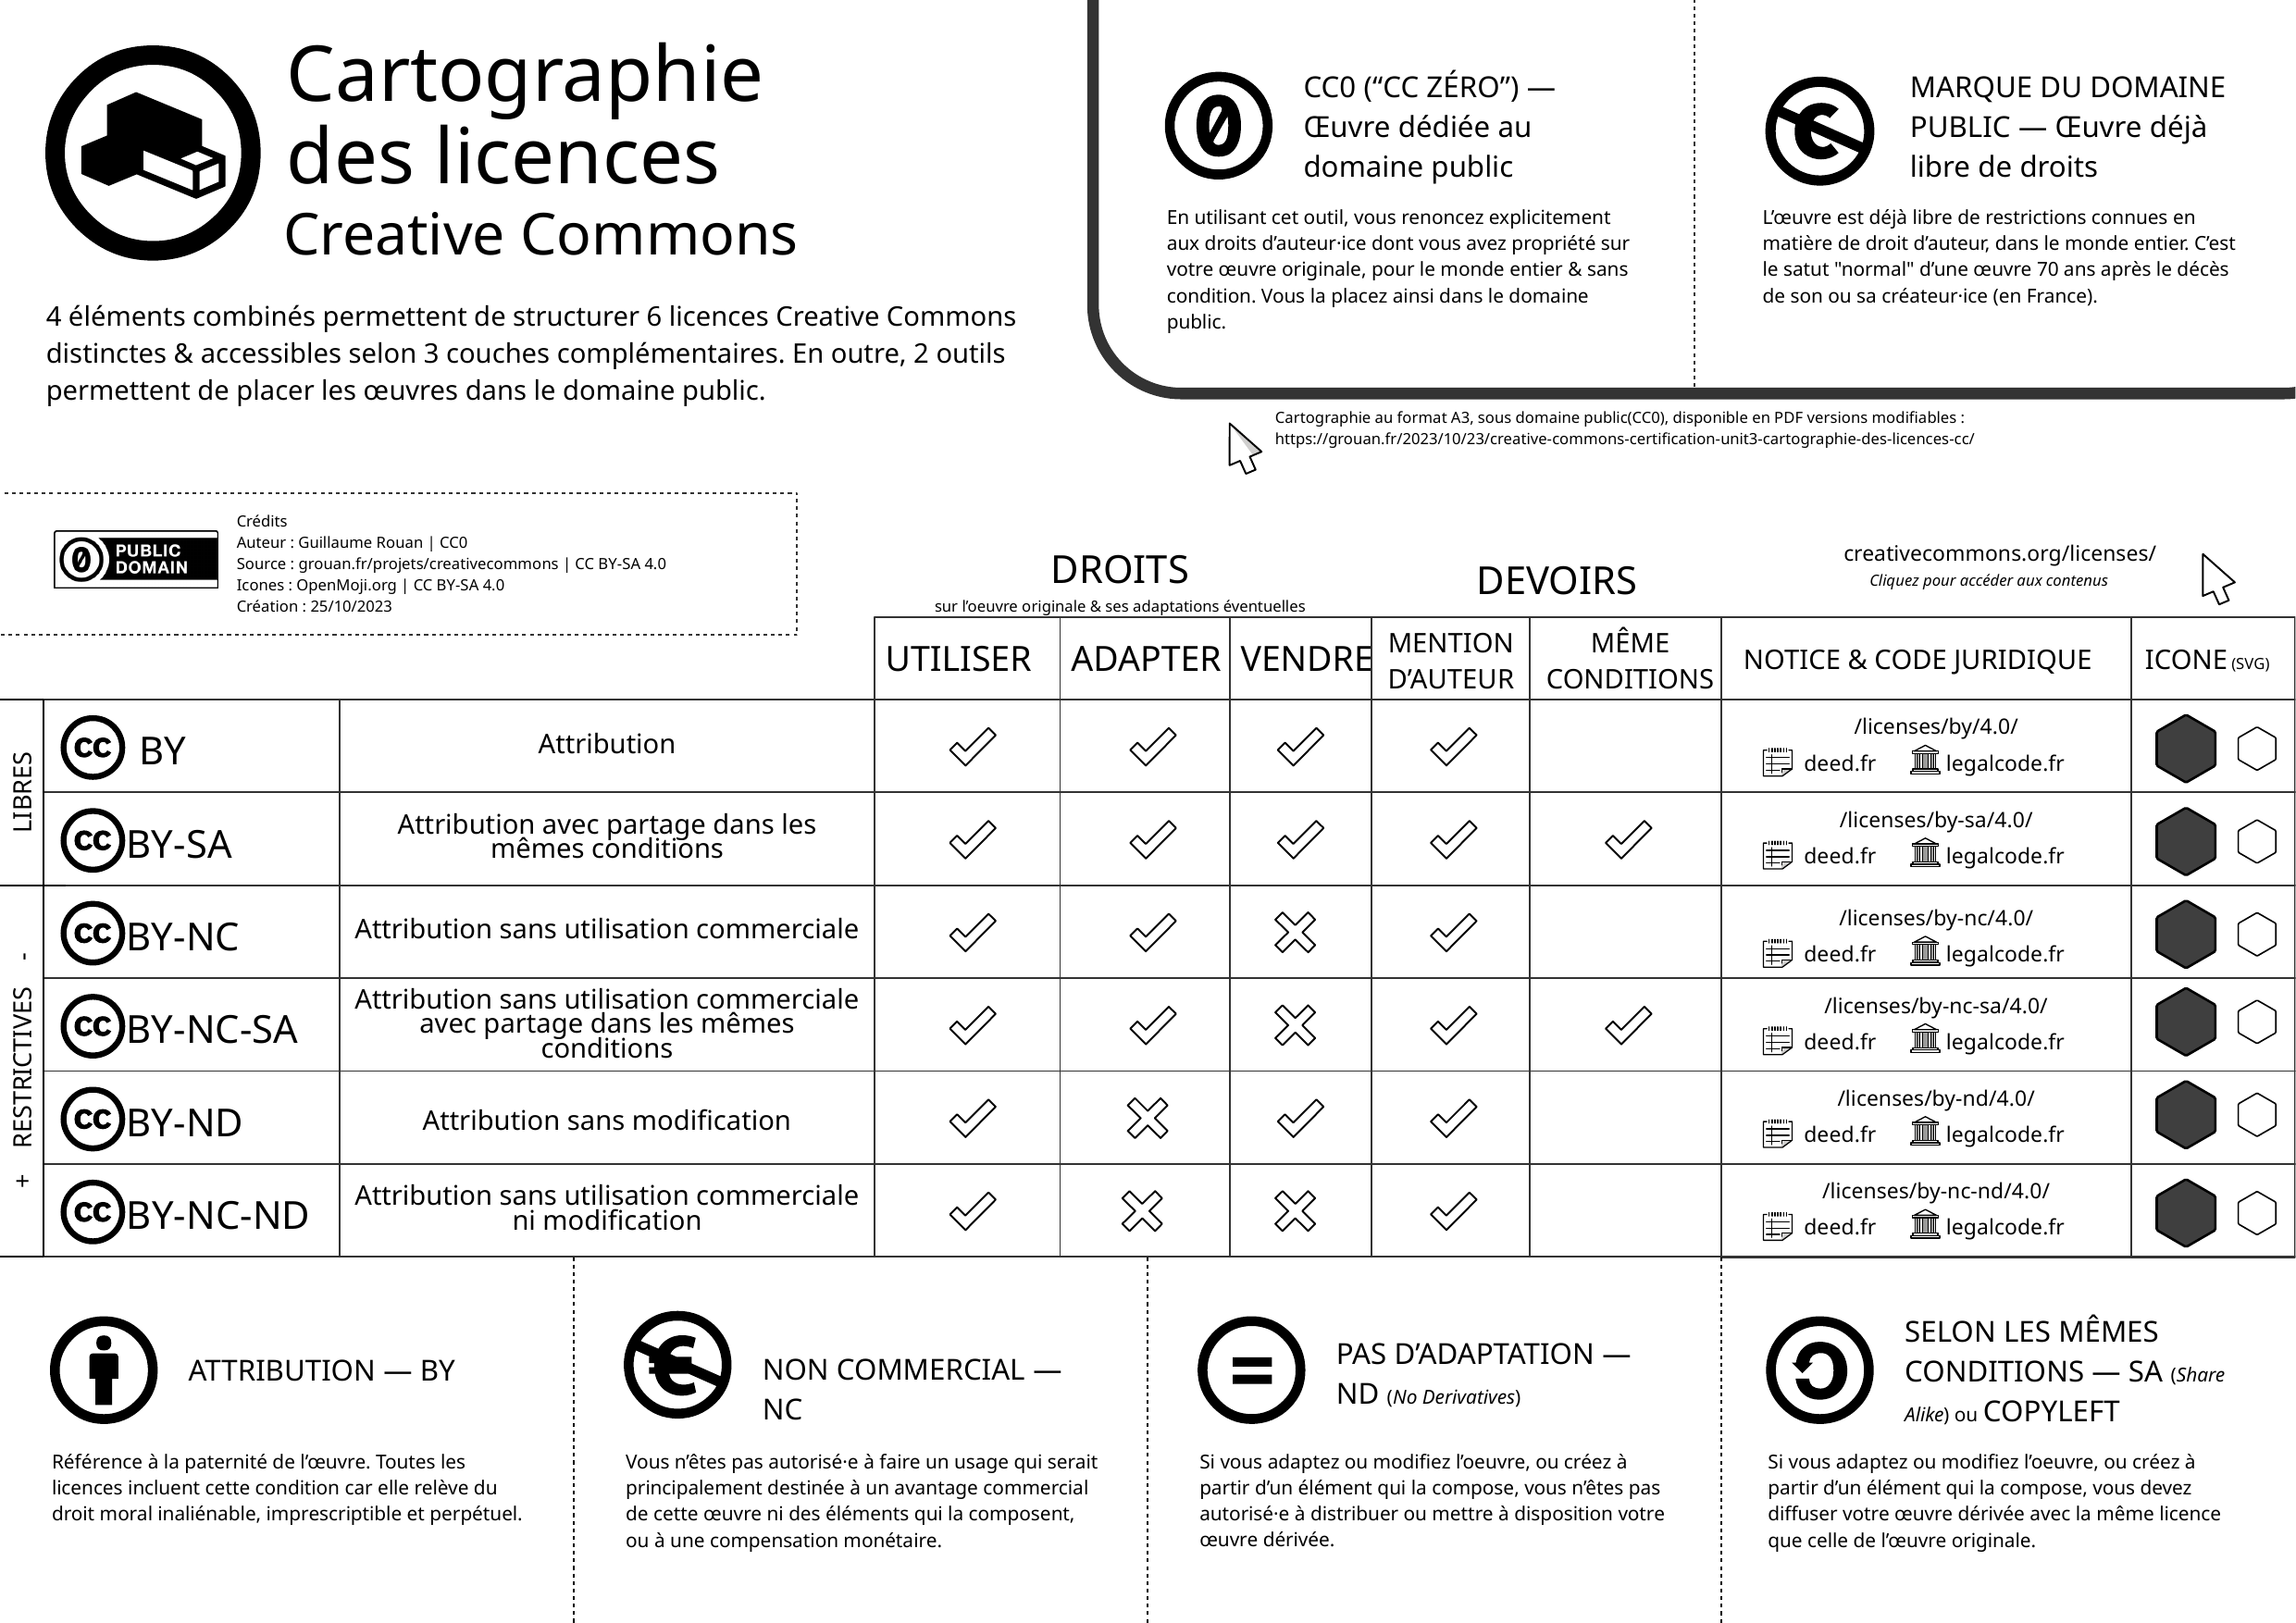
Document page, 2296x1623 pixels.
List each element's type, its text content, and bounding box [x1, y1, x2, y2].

text_box LIBRES [0, 700, 43, 885]
text_box CC BY-SA [55, 809, 267, 874]
picture [1915, 1211, 1932, 1246]
picture [1163, 70, 1273, 180]
text_box deed.fr [1790, 748, 1915, 784]
text_box Si vous adaptez ou modifiez l’oeuvre, ou créez à partir d’un élément qui la compose, vous n’êtes pas autorisé·e à distribuer ou mettre à disposition votre œuvre dérivée. [1185, 1441, 1689, 1581]
text_box legalcode.fr [1932, 834, 2121, 876]
picture [939, 713, 1006, 780]
picture [1915, 840, 1932, 874]
picture [1421, 992, 1487, 1059]
text_box [1279, 399, 2296, 481]
text_box 4 éléments combinés permettent de structurer 6 licences Creative Commons distinctes & accessibles selon 3 couches complémentaires. En outre, 2 outils permettent de placer les œuvres dans le domaine public. [31, 291, 1060, 447]
picture [939, 992, 1006, 1059]
text_box deed.fr [1790, 840, 1915, 876]
picture [1756, 930, 1800, 975]
picture [1756, 1018, 1790, 1062]
picture [1421, 1084, 1487, 1151]
text_box [0, 0, 1261, 668]
picture [1268, 806, 1334, 873]
text_box Cartographie des licences [273, 35, 864, 214]
picture [59, 993, 126, 1059]
text_box Attribution sans utilisation commerciale ni modification [340, 1170, 875, 1258]
picture [2141, 890, 2285, 1066]
picture [1421, 1178, 1487, 1245]
text_box /licenses/by-nd/4.0/ [1772, 1076, 2101, 1119]
text_box /licenses/by-sa/4.0/ [1772, 798, 2101, 840]
picture [1756, 1110, 1800, 1156]
picture [59, 900, 126, 966]
text_box MENTION D’AUTEUR [1373, 616, 1529, 702]
text_box legalcode.fr [1932, 741, 2121, 784]
text_box /licenses/by-nc/4.0/ [1772, 896, 2101, 938]
picture [1120, 992, 1186, 1059]
text_box MARQUE DU DOMAINE PUBLIC — Œuvre déjà libre de droits [1896, 60, 2268, 188]
picture [1595, 806, 1662, 873]
picture [1915, 1119, 1932, 1153]
text_box legalcode.fr [1932, 1112, 2121, 1155]
text_box MÊME CONDITIONS [1722, 618, 1733, 702]
text_box CC BY-NC-SA [55, 995, 337, 1060]
picture [1197, 1315, 1307, 1425]
picture [2141, 798, 2285, 886]
text_box CC BY-NC [55, 902, 267, 967]
text_box DROITS sur l’oeuvre originale & ses adaptations éventuelles [863, 537, 1378, 622]
text_box Creative Commons [269, 185, 853, 276]
picture [939, 1084, 1006, 1151]
text_box legalcode.fr [1932, 1205, 2121, 1247]
picture [939, 899, 1006, 966]
text_box CC BY-NC-ND [55, 1181, 338, 1246]
picture [1915, 1026, 1932, 1060]
text_box CC BY-ND [55, 1088, 267, 1153]
picture [2141, 1169, 2285, 1258]
picture [1915, 748, 1932, 782]
picture [1120, 806, 1186, 873]
picture [1212, 415, 1279, 482]
picture [1915, 938, 1932, 973]
text_box NON COMMERCIAL — NC [749, 1342, 1121, 1394]
text_box En utilisant cet outil, vous renoncez explicitement aux droits d’auteur·ice dont vous avez propriété sur votre œuvre originale, pour le monde entier & sans condition. Vous la placez ainsi dans le domaine public. [1153, 196, 1657, 362]
picture [59, 714, 126, 781]
text_box NOTICE & CODE JURIDIQUE [1730, 634, 2131, 684]
text_box Cartographie au format A3, sous domaine public(CC0), disponible en PDF versions modifiables : https://grouan.fr/2023/10/23/creative-commons-certification-unit3-cartographie-des-licences-cc/ [1261, 400, 2180, 455]
picture [939, 1178, 1006, 1245]
picture [2141, 704, 2285, 793]
picture [2186, 546, 2253, 613]
picture [1120, 899, 1186, 966]
text_box + RESTRICTIVES - [0, 886, 43, 1256]
picture [1114, 1084, 1181, 1151]
text_box CC0 (“CC ZÉRO”) — Œuvre dédiée au domaine public [1289, 59, 1662, 195]
text_box deed.fr [1790, 1211, 1915, 1247]
picture [939, 806, 1006, 873]
text_box [1099, 0, 2296, 387]
picture [1765, 76, 1875, 186]
picture [1421, 713, 1487, 780]
picture [1120, 713, 1186, 780]
picture [1421, 806, 1487, 873]
text_box legalcode.fr [1932, 1020, 2121, 1062]
picture [1262, 992, 1329, 1059]
text_box UTILISER [871, 626, 1057, 687]
picture [1262, 899, 1329, 966]
text_box legalcode.fr [1932, 932, 2121, 974]
text_box BY [125, 716, 200, 782]
text_box VENDRE [1226, 626, 1371, 687]
text_box ADAPTER [1057, 626, 1226, 687]
text_box Cliquez pour accéder aux contenus [1819, 563, 2159, 598]
text_box Si vous adaptez ou modifiez l’oeuvre, ou créez à partir d’un élément qui la compose, vous devez diffuser votre œuvre dérivée avec la même licence que celle de l’œuvre originale. [1754, 1441, 2257, 1581]
picture [2141, 1071, 2285, 1158]
picture [59, 1086, 126, 1152]
picture [54, 530, 218, 588]
picture [59, 1179, 126, 1245]
text_box Attribution sans utilisation commerciale [340, 890, 875, 979]
text_box /licenses/by/4.0/ [1772, 705, 2101, 748]
text_box /licenses/by-nc-sa/4.0/ [1772, 984, 2101, 1026]
text_box SELON LES MÊMES CONDITIONS — SA (Share Alike) ou COPYLEFT [1891, 1304, 2263, 1440]
text_box DEVOIRS [1365, 547, 1749, 613]
text_box ATTRIBUTION — BY [174, 1343, 547, 1395]
picture [1421, 899, 1487, 966]
text_box Attribution [340, 704, 875, 793]
picture [59, 807, 126, 873]
picture [1765, 1315, 1875, 1425]
picture [623, 1309, 733, 1419]
picture [1756, 832, 1800, 877]
picture [1262, 1178, 1329, 1245]
text_box creativecommons.org/licenses/ [1793, 532, 2208, 575]
text_box deed.fr [1790, 1026, 1915, 1062]
text_box MÊME CONDITIONS [1533, 616, 1720, 702]
text_box Vous n’êtes pas autorisé·e à faire un usage qui serait principalement destinée à un avantage commercial de cette œuvre ni des éléments qui la composent, ou à une compensation monétaire. [612, 1441, 1115, 1581]
text_box deed.fr [1790, 1119, 1915, 1155]
text_box Attribution sans modification [340, 1082, 875, 1170]
picture [1268, 1084, 1334, 1151]
text_box Crédits Auteur : Guillaume Rouan | CC0 Source : grouan.fr/projets/creativecommons | CC BY-SA 4.0 Icones : OpenMoji.org | CC BY-SA 4.0 Création : 25/10/2023 [223, 503, 778, 620]
picture [1756, 739, 1790, 784]
text_box deed.fr [1790, 938, 1915, 974]
text_box Référence à la paternité de l’œuvre. Toutes les licences incluent cette condition car elle relève du droit moral inaliénable, imprescriptible et perpétuel. [38, 1441, 541, 1581]
text_box ICONE (SVG) [2131, 634, 2296, 684]
picture [1756, 1204, 1800, 1248]
text_box PAS D’ADAPTATION — ND (No Derivatives) [1322, 1326, 1694, 1417]
text_box L’œuvre est déjà libre de restrictions connues en matière de droit d’auteur, dans le monde entier. C’est le satut "normal" d’une œuvre 70 ans après le décès de son ou sa créateur·ice (en France). [1748, 196, 2253, 387]
text_box /licenses/by-nc-nd/4.0/ [1772, 1169, 2101, 1211]
picture [1109, 1178, 1175, 1245]
picture [1595, 992, 1662, 1059]
picture [43, 43, 263, 263]
picture [49, 1315, 159, 1425]
picture [1268, 713, 1334, 780]
text_box Attribution avec partage dans les mêmes conditions [340, 798, 875, 886]
text_box Attribution sans utilisation commerciale avec partage dans les mêmes conditions [340, 985, 875, 1073]
